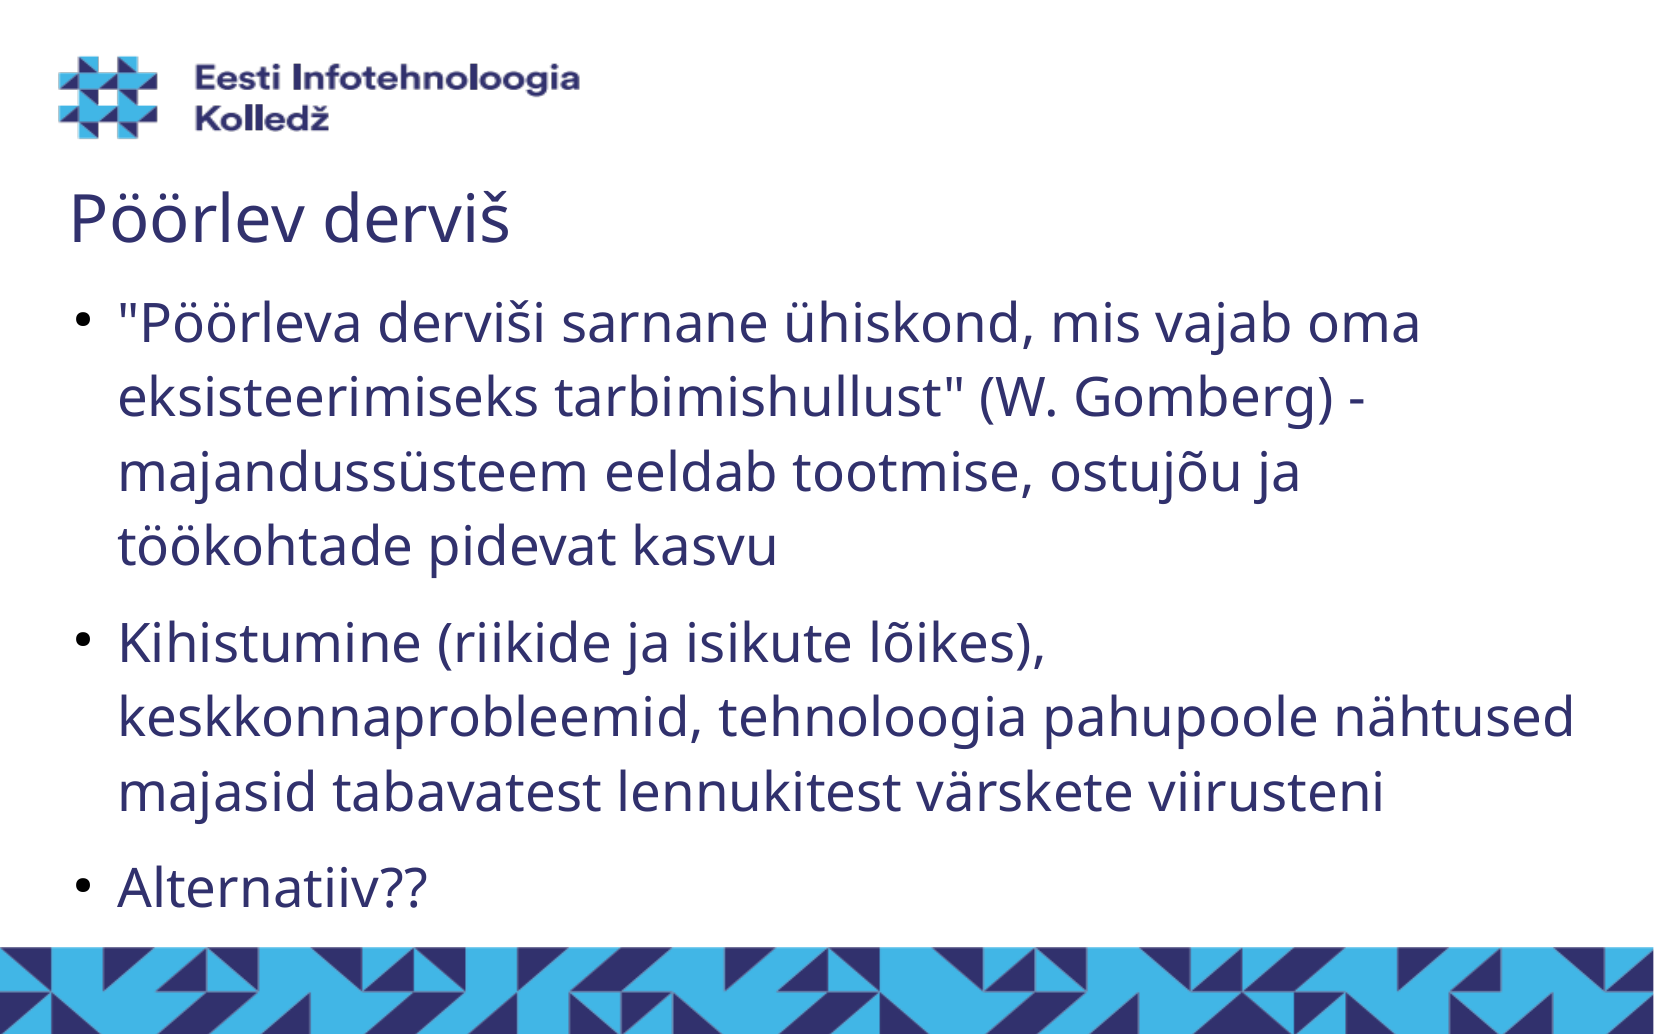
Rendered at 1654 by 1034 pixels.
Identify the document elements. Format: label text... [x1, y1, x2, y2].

list "Pöörleva derviši sarnane ühiskond, mis vajab oma eksisteerimiseks tarbimishullust" (W. Gomberg) - majandussüsteem eeldab tootmise, ostujõu ja töökohtade pidevat kasvu Kihistumine (riikide ja isikute lõikes), keskkonnaprobleemid, tehnoloogia pahupoole nähtused majasid tabavatest lennukitest värskete viirusteni Alternatiiv?? [59, 283, 1595, 936]
title Pöörlev derviš [68, 147, 1536, 283]
